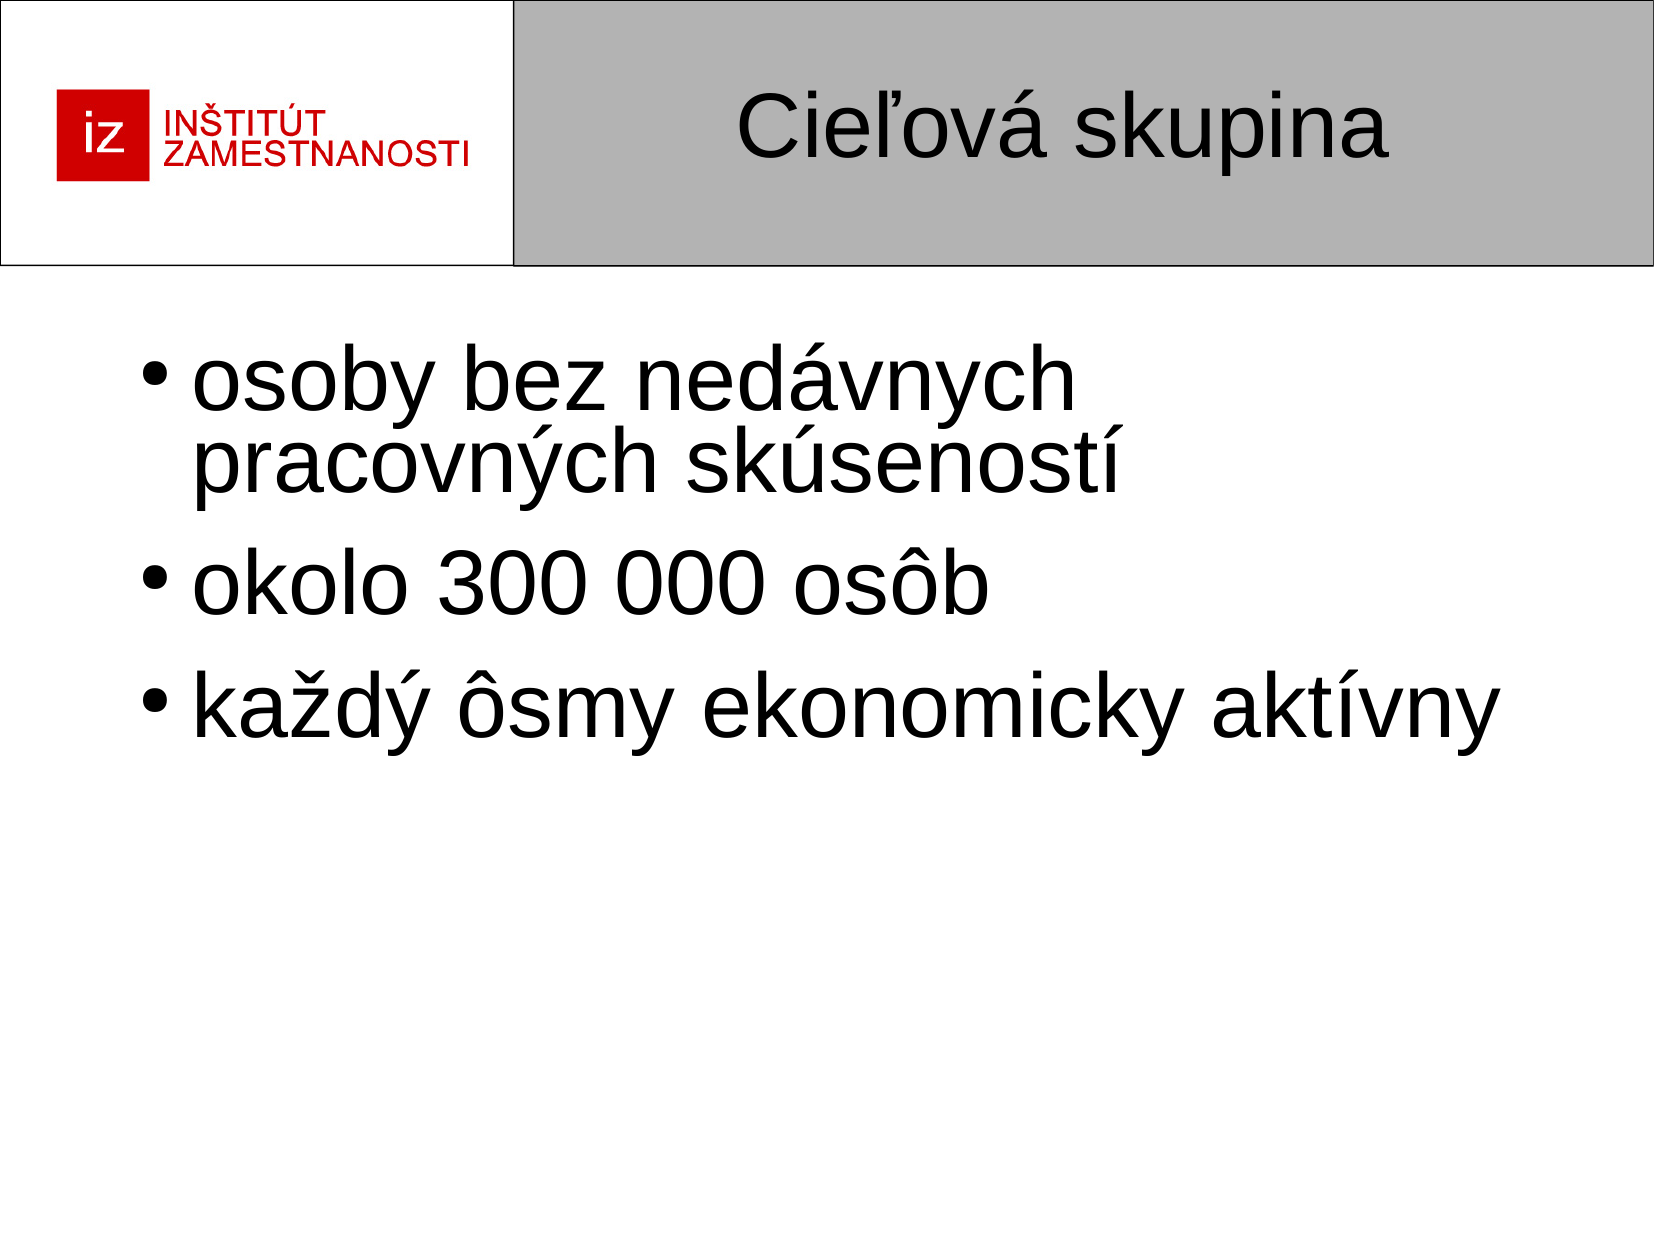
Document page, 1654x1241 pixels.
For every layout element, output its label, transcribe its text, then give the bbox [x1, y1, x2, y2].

picture [5, 8, 512, 257]
list osoby bez nedávnych pracovných skúseností okolo 300 000 osôb každý ôsmy ekonomicky aktívny [121, 344, 1533, 1126]
title Cieľová skupina [561, 29, 1565, 237]
